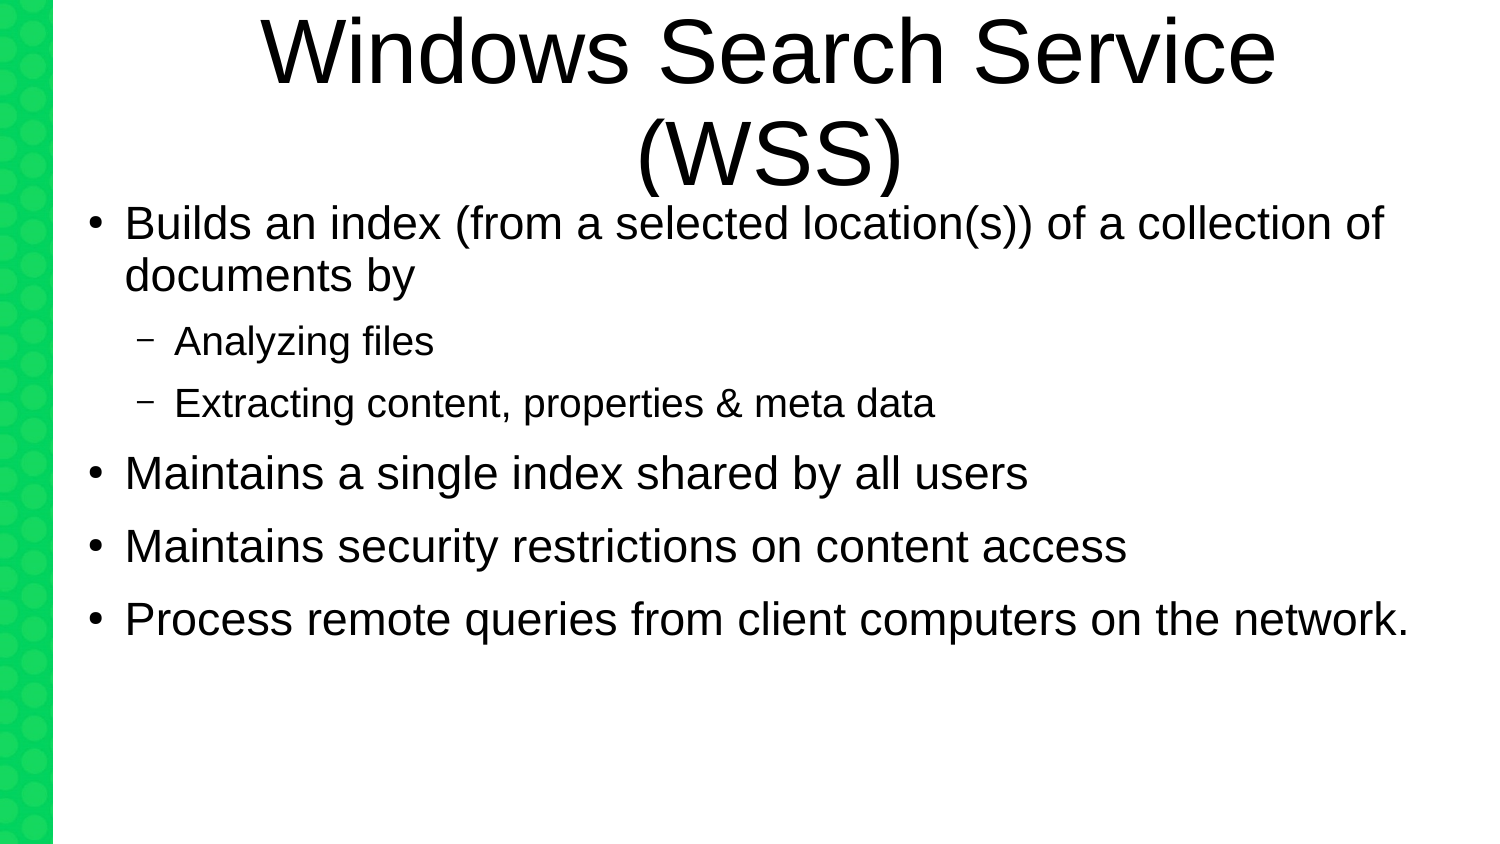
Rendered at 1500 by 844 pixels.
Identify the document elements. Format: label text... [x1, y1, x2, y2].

picture [0, 0, 61, 844]
list Builds an index (from a selected location(s)) of a collection of documents by Analyzing files Extracting content, properties & meta data Maintains a single index shared by all users Maintains security restrictions on content access Process remote queries from client computers on the network. [75, 197, 1425, 687]
title Windows Search Service (WSS) [143, 0, 1397, 197]
